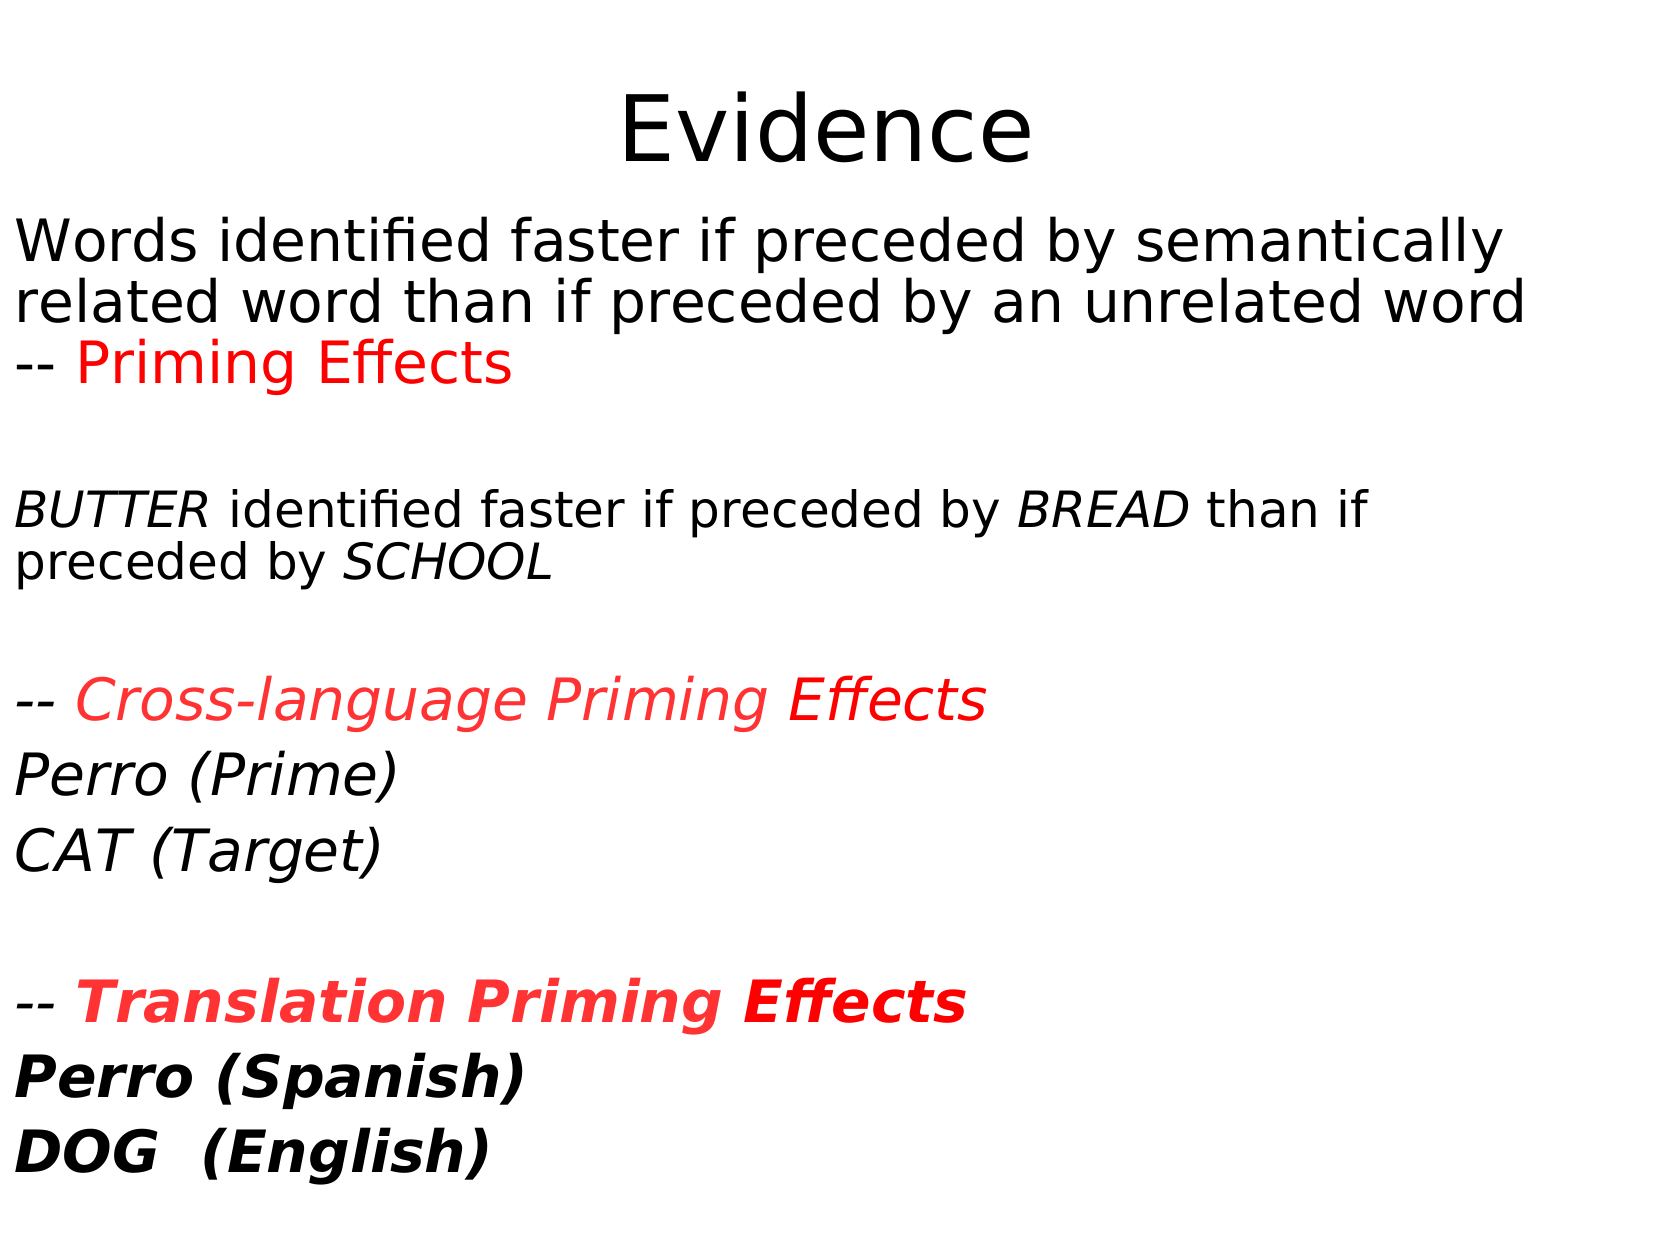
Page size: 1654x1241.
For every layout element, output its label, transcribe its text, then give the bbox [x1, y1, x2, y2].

title Evidence [0, 0, 1653, 260]
list Words identified faster if preceded by semantically related word than if preceded by an unrelated word -- Priming Effects BUTTER identified faster if preceded by BREAD than if preceded by SCHOOL -- Cross-language Priming Effects Perro (Prime) CAT (Target) -- Translation Priming Effects Perro (Spanish) DOG (English) [0, 204, 1598, 1241]
